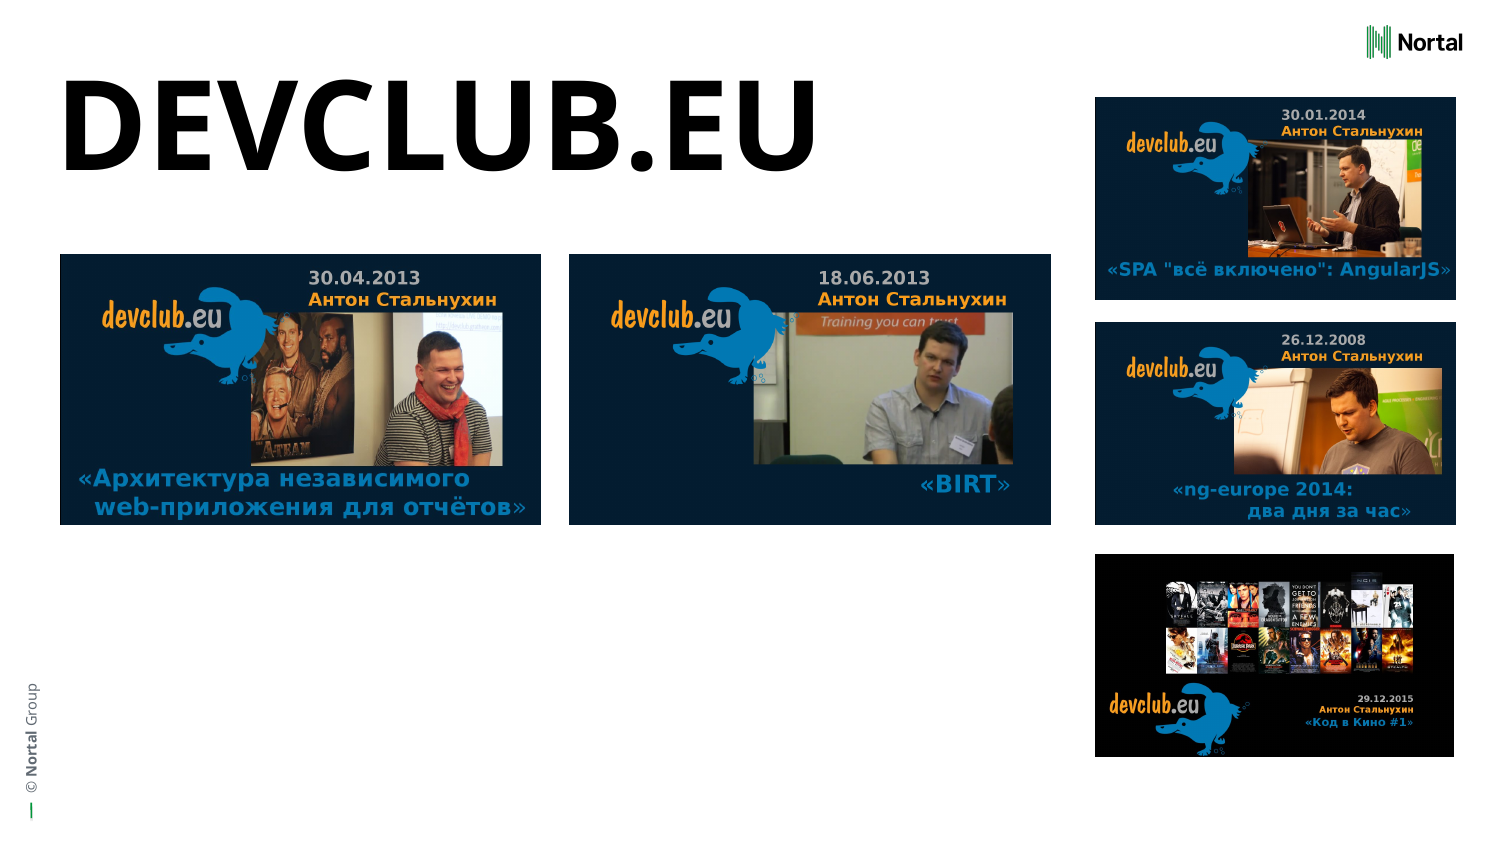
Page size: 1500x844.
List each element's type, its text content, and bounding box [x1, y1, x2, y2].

picture [1095, 322, 1456, 526]
title DEVCLUB.EU [55, 49, 976, 196]
picture [1095, 97, 1456, 301]
picture [1095, 554, 1454, 757]
picture [60, 254, 541, 526]
picture [569, 254, 1051, 526]
